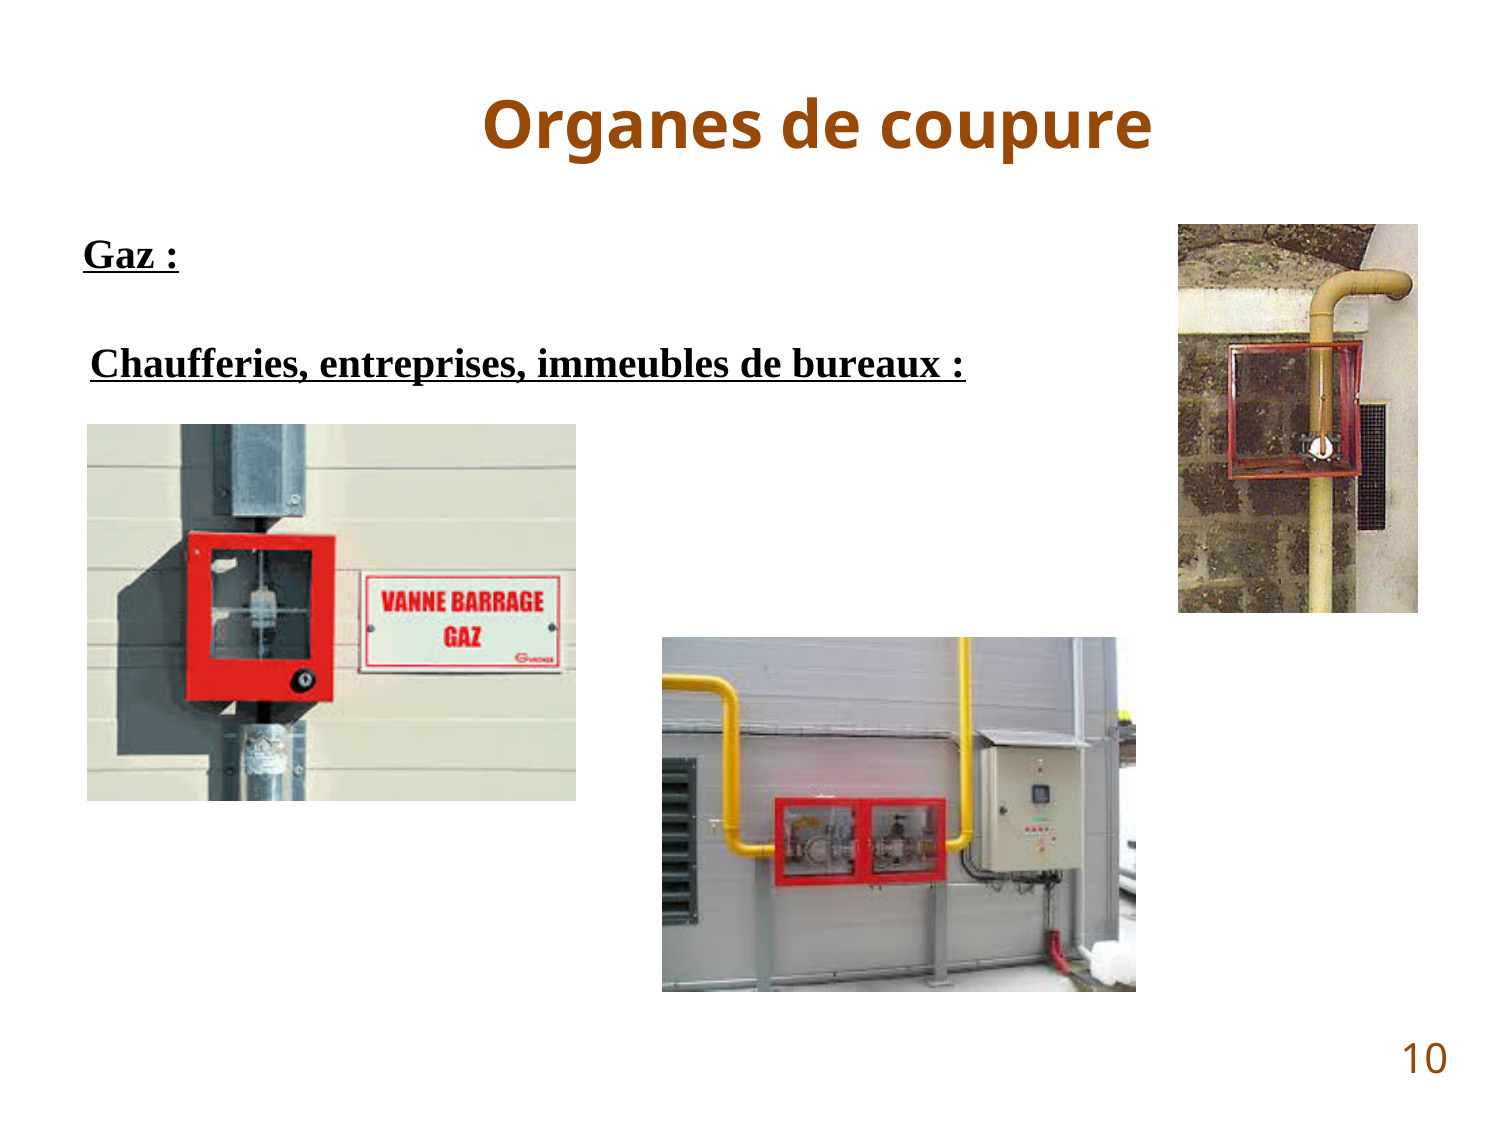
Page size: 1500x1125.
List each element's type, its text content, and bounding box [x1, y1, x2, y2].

picture [662, 637, 1136, 992]
text_box Chaufferies, entreprises, immeubles de bureaux : [75, 324, 1178, 394]
text_box <numéro> [1113, 1029, 1464, 1090]
text_box Gaz : [67, 215, 1412, 285]
picture [1178, 224, 1418, 613]
title Organes de coupure [183, 45, 1454, 200]
picture [87, 424, 576, 801]
